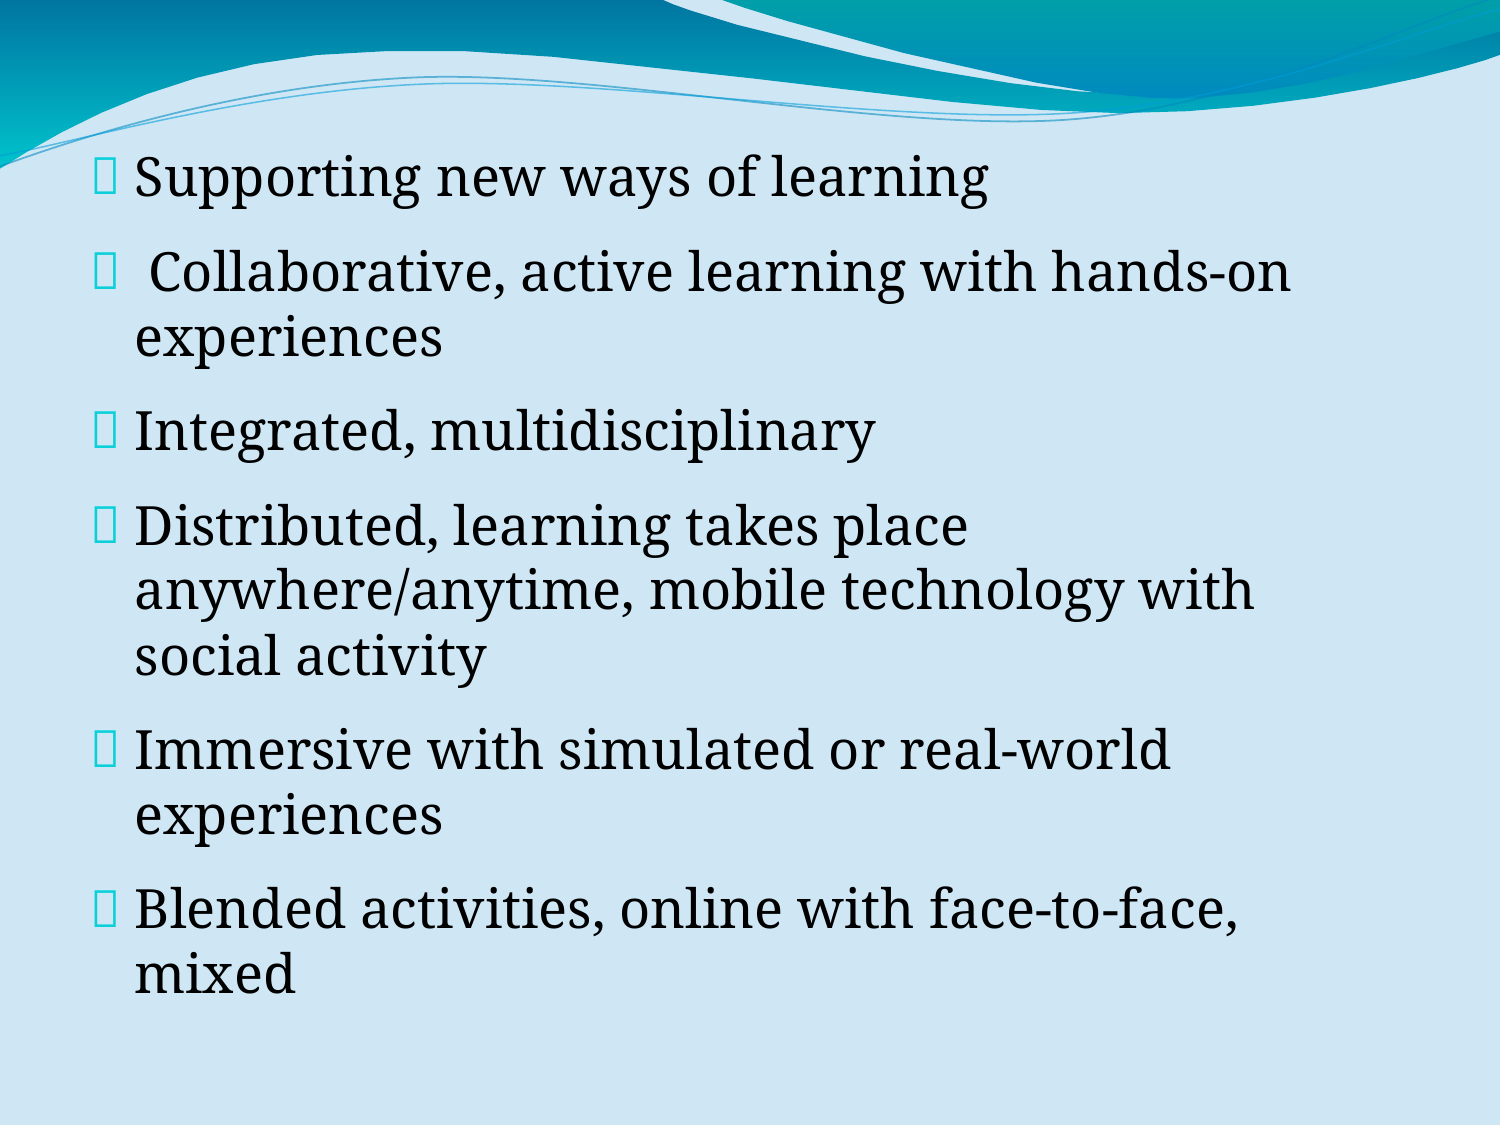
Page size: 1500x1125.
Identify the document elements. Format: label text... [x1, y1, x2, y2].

title [75, 115, 1425, 135]
list Supporting new ways of learning Collaborative, active learning with hands-on experiences Integrated, multidisciplinary Distributed, learning takes place anywhere/anytime, mobile technology with social activity Immersive with simulated or real-world experiences Blended activities, online with face-to-face, mixed [75, 135, 1425, 856]
